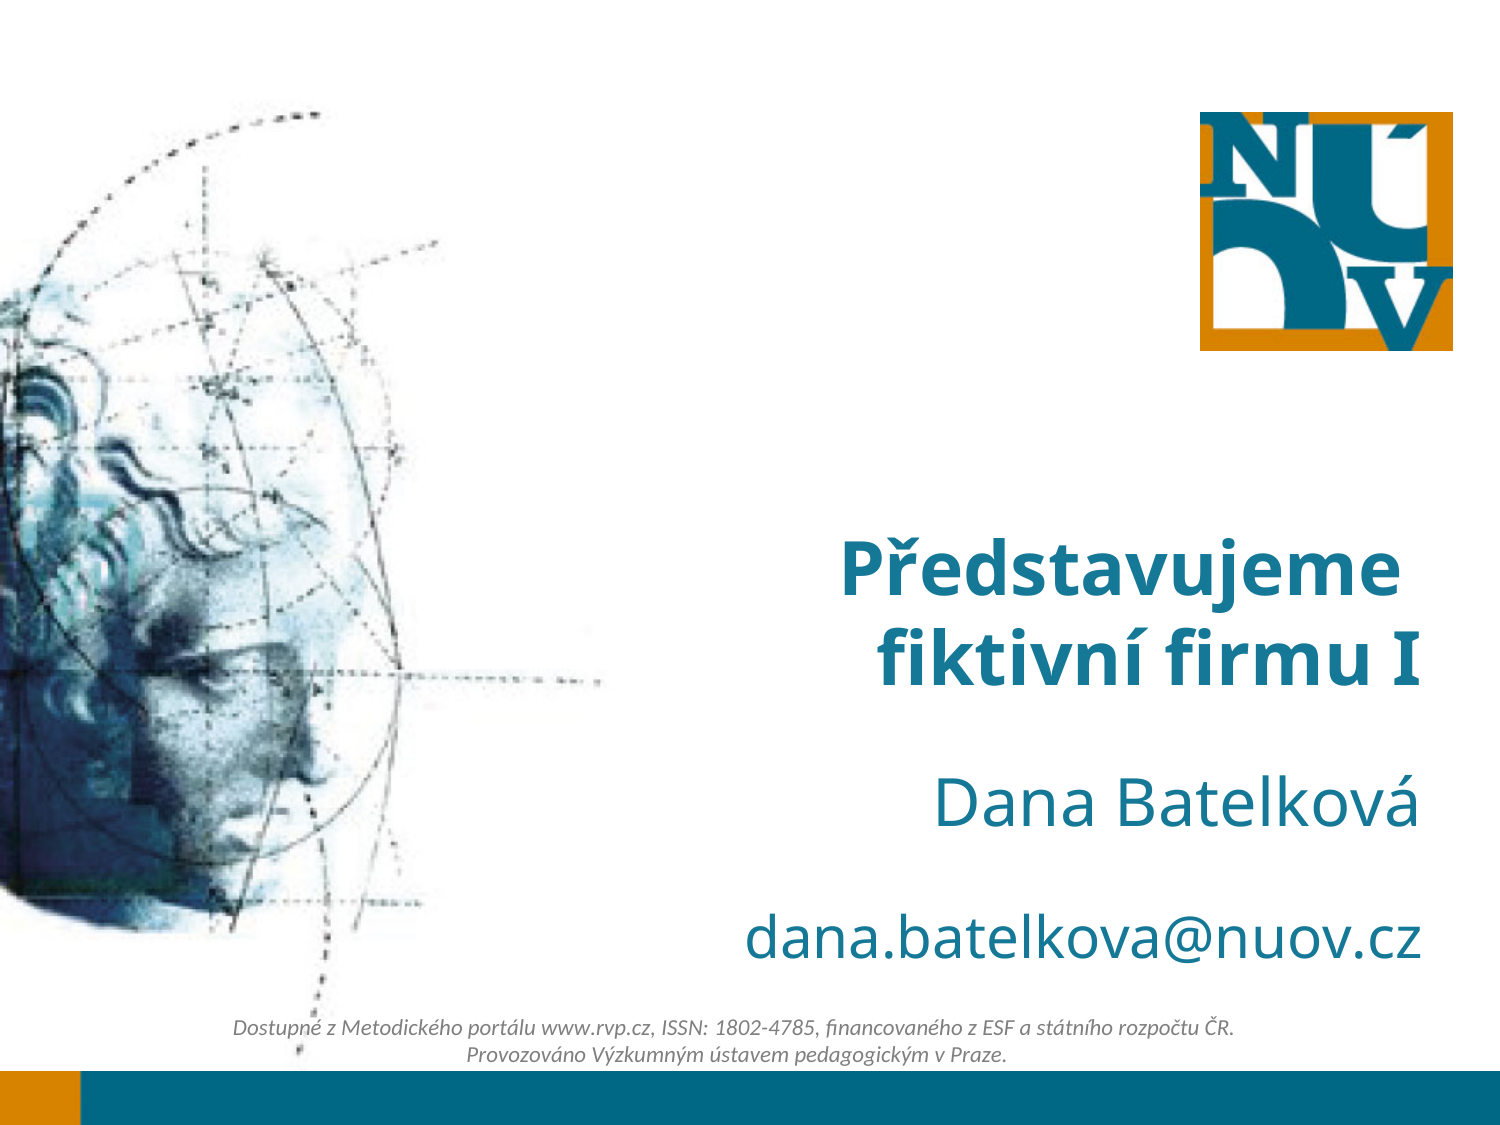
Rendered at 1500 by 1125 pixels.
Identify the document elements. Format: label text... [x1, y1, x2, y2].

text_box Představujeme fiktivní firmu I Dana Batelková dana.batelkova@nuov.cz [474, 512, 1438, 978]
text_box [1200, 112, 1453, 352]
text_box [0, 99, 1500, 1125]
text_box Dostupné z Metodického portálu www.rvp.cz, ISSN: 1802-4785, financovaného z ESF a státního rozpočtu ČR. Provozováno Výzkumným ústavem pedagogickým v Praze. [174, 1004, 1300, 1075]
